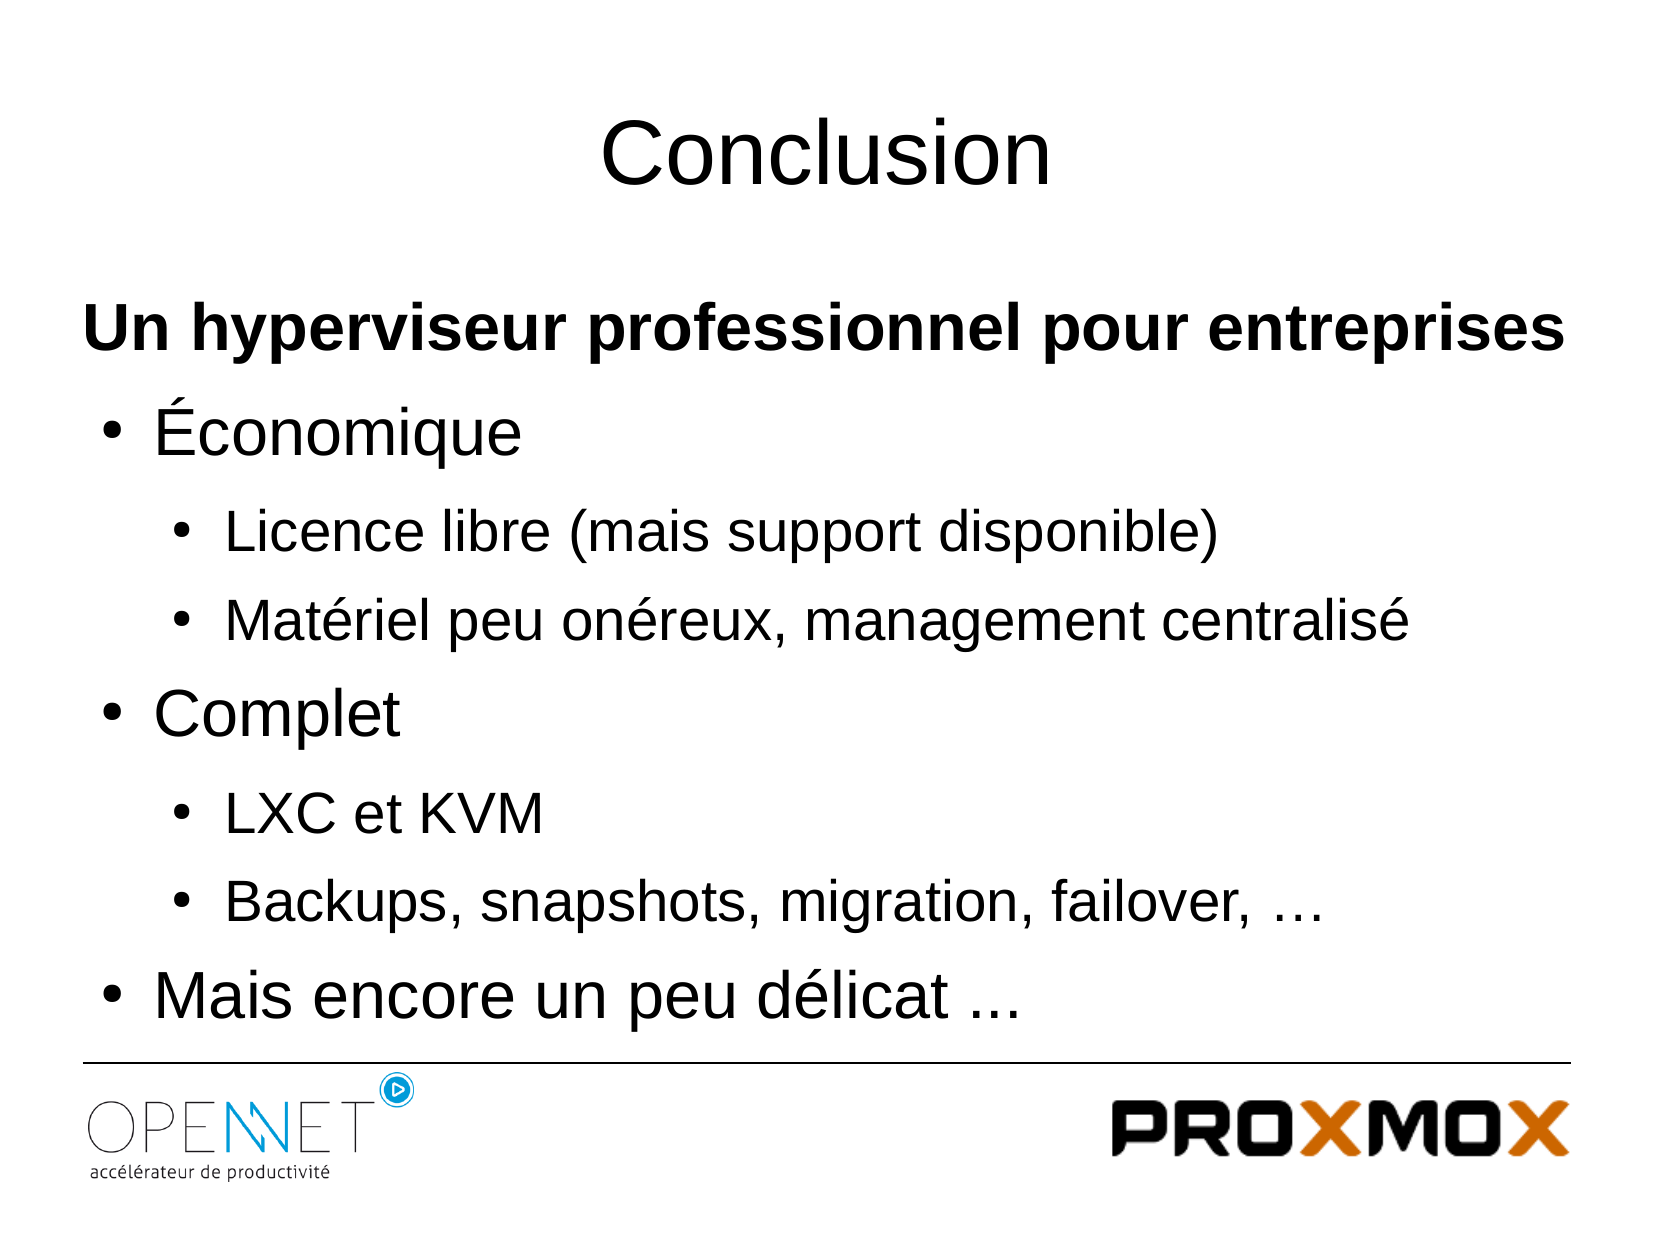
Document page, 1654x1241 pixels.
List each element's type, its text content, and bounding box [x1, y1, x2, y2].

picture [88, 1072, 414, 1182]
title Conclusion [82, 49, 1571, 257]
picture [1111, 1099, 1571, 1158]
list Un hyperviseur professionnel pour entreprises Économique Licence libre (mais support disponible) Matériel peu onéreux, management centralisé Complet LXC et KVM Backups, snapshots, migration, failover, … Mais encore un peu délicat ... [82, 290, 1571, 1032]
